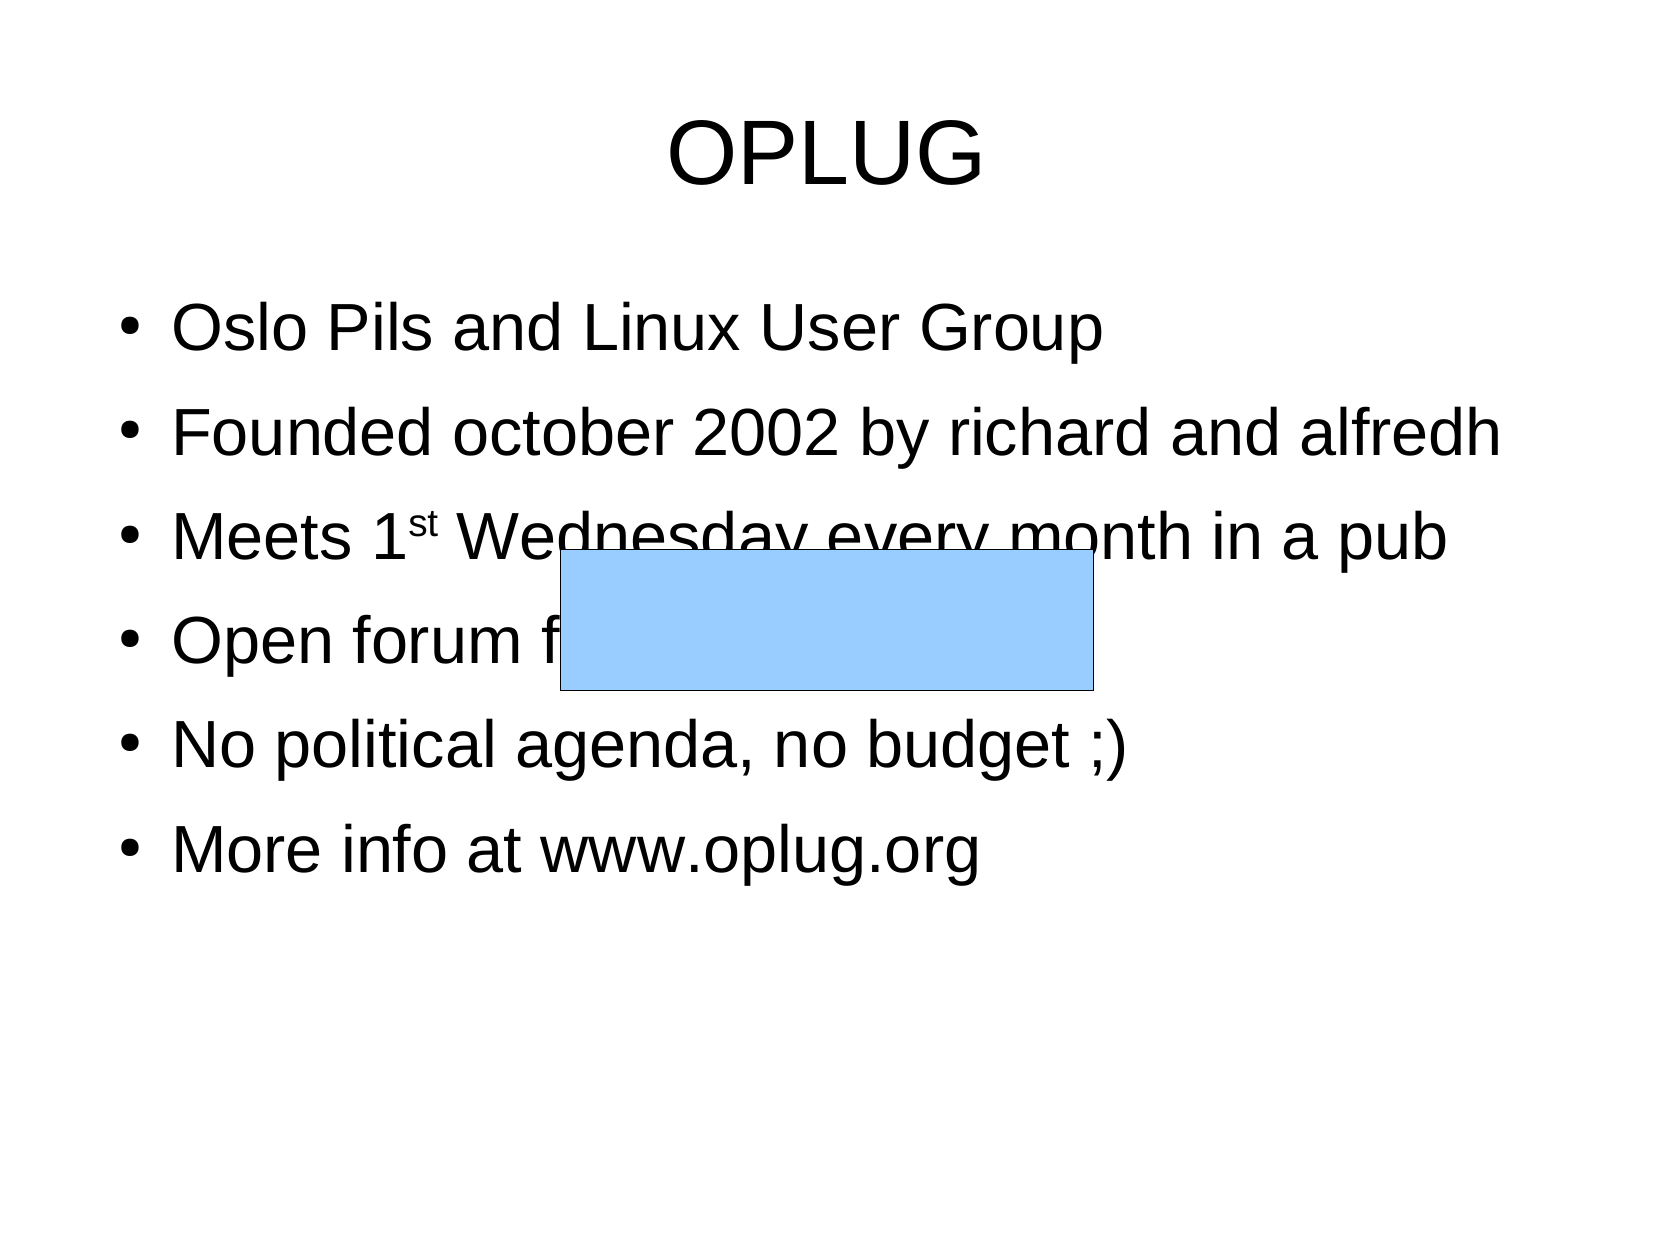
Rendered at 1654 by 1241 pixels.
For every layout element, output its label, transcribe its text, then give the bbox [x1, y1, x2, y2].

chart [560, 549, 1094, 691]
list Oslo Pils and Linux User Group Founded october 2002 by richard and alfredh Meets 1st Wednesday every month in a pub Open forum for creative ideas No political agenda, no budget ;) More info at www.oplug.org [82, 290, 1571, 1109]
title OPLUG [82, 49, 1571, 257]
